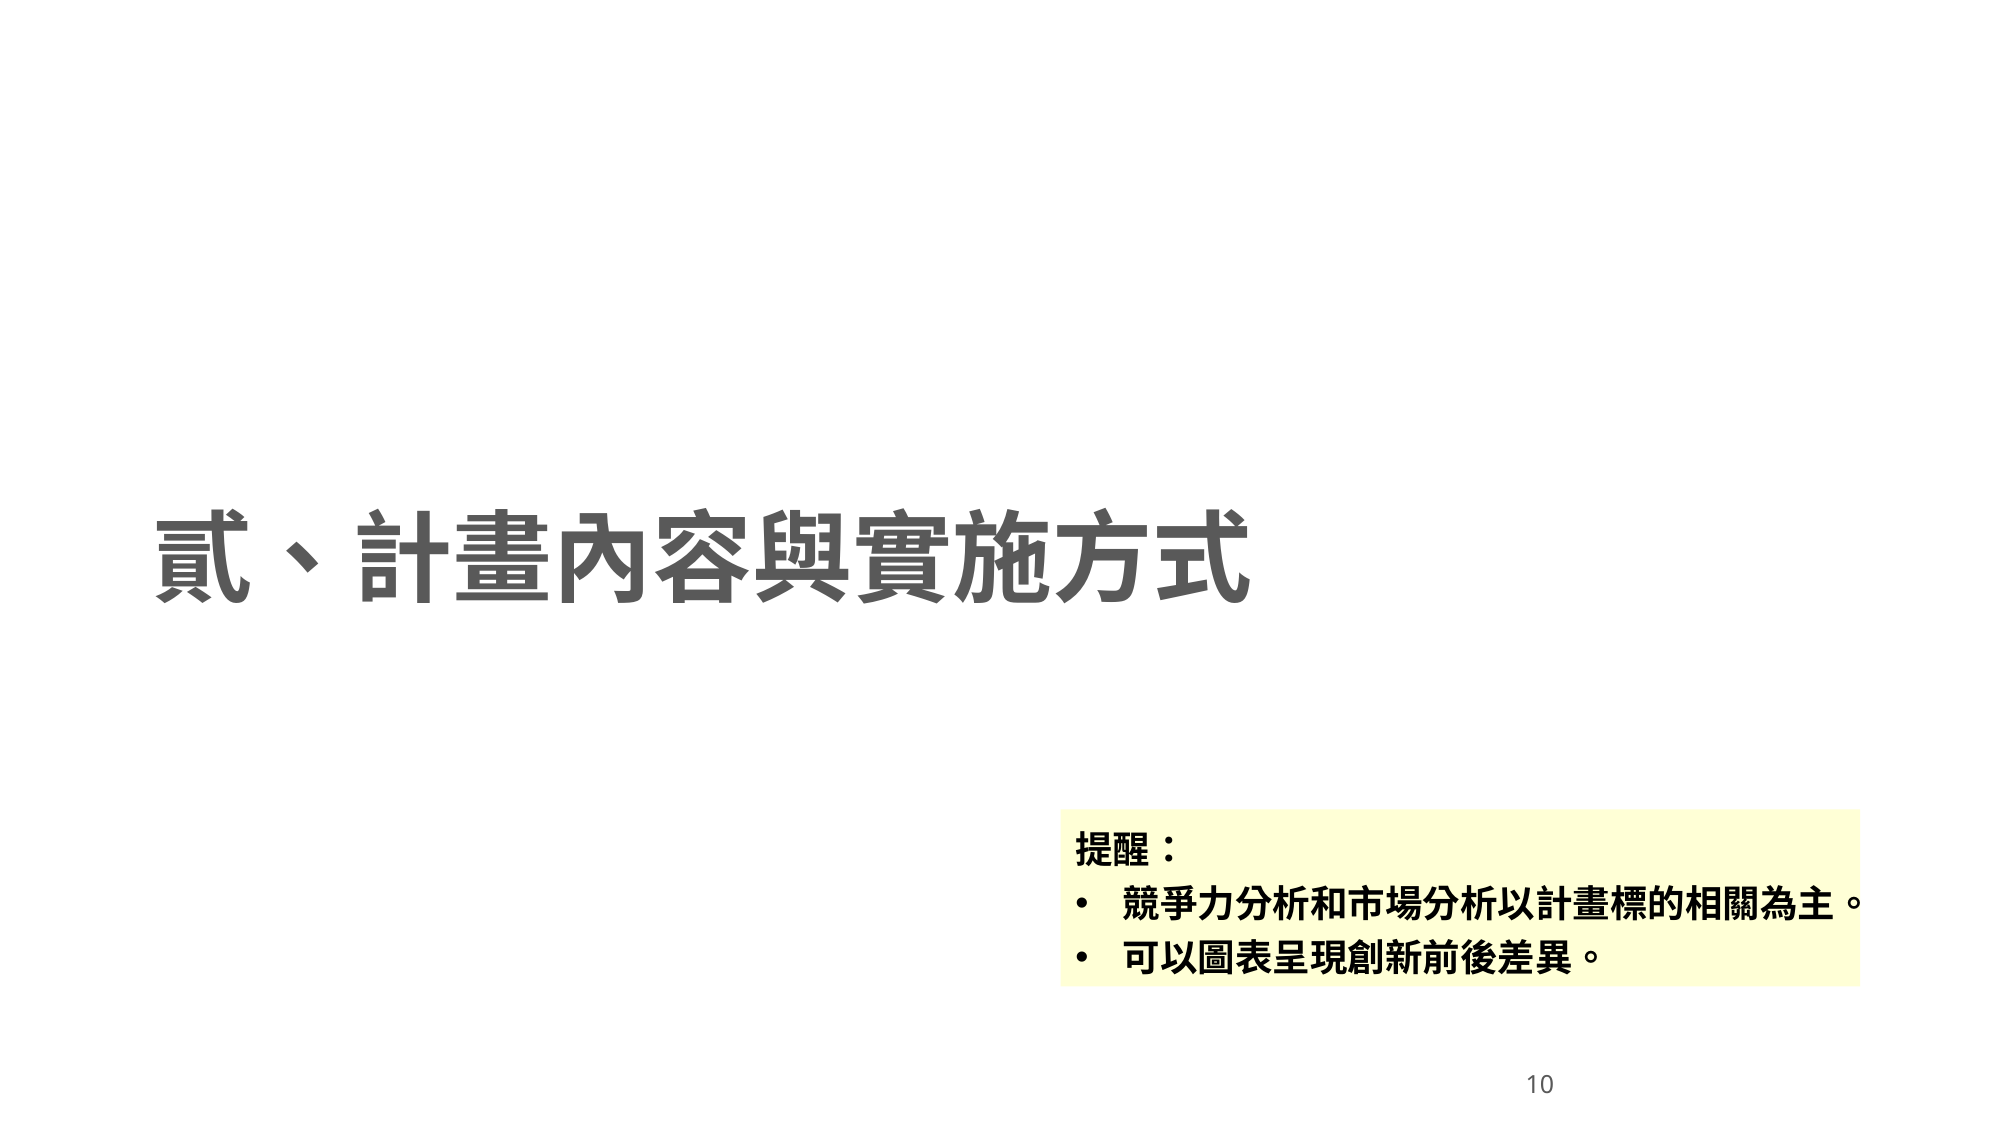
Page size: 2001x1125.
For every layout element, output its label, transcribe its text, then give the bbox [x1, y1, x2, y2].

text_box 10 [1510, 1061, 1961, 1097]
text_box 提醒： 競爭力分析和市場分析以計畫標的相關為主。 可以圖表呈現創新前後差異。 [1061, 809, 1860, 986]
title 貳、計畫內容與實施方式 [137, 453, 1863, 672]
